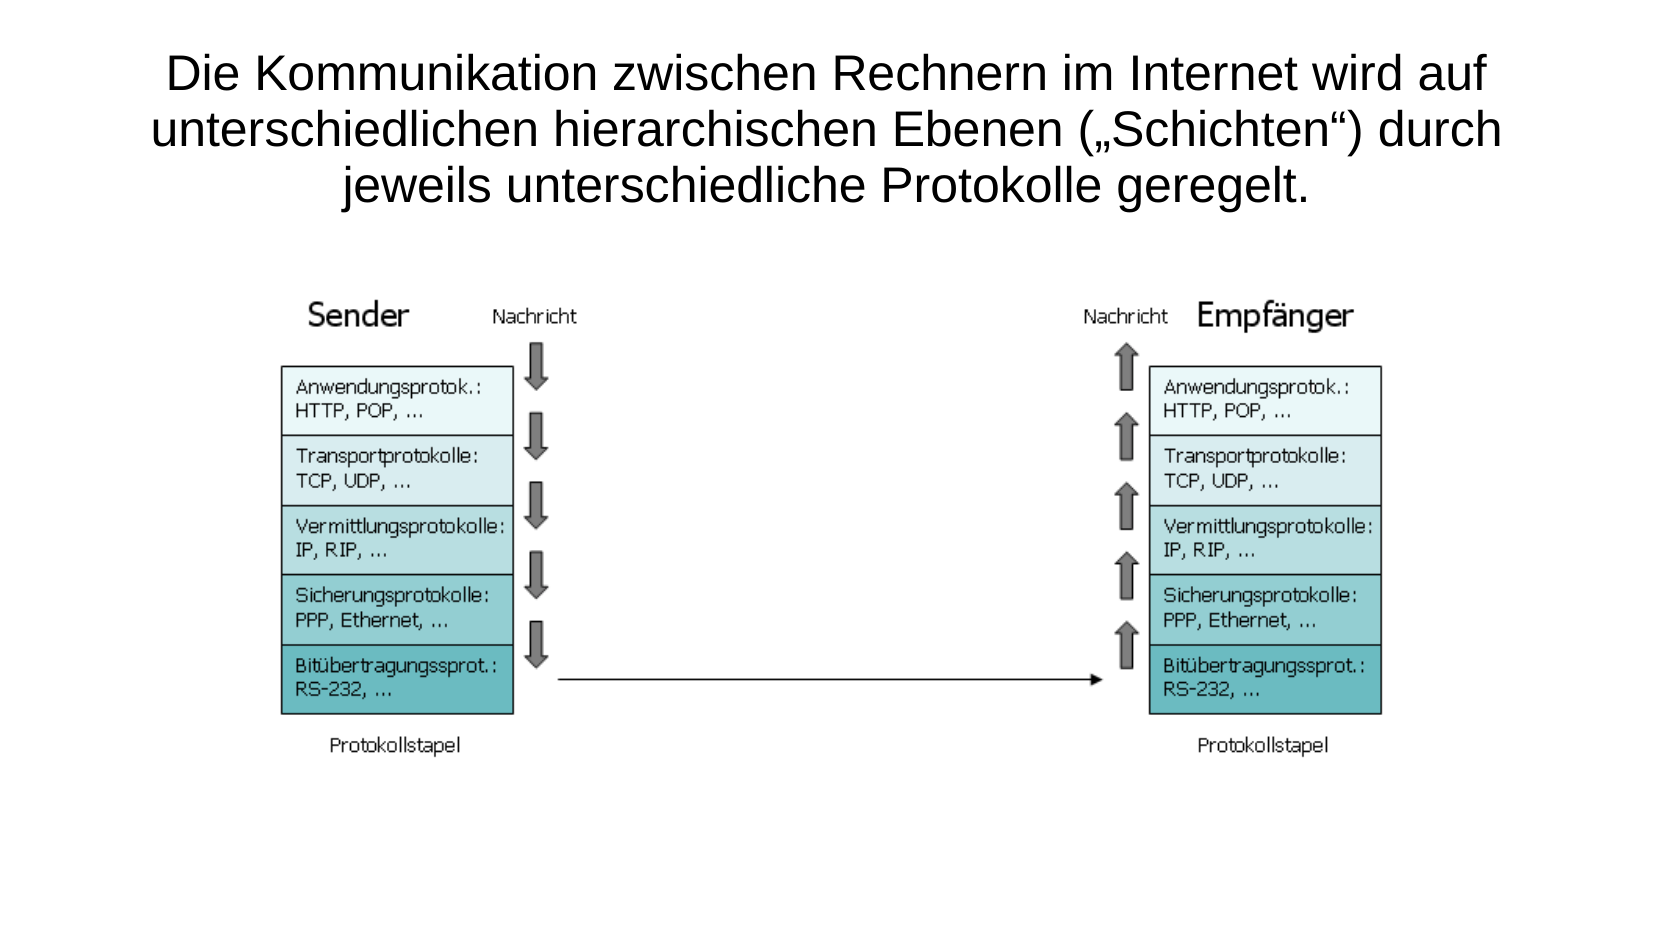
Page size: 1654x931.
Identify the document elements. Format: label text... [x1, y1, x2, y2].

title Die Kommunikation zwischen Rechnern im Internet wird auf unterschiedlichen hierarchischen Ebenen („Schichten“) durch jeweils unterschiedliche Protokolle geregelt. [82, 45, 1571, 213]
picture [264, 283, 1401, 765]
